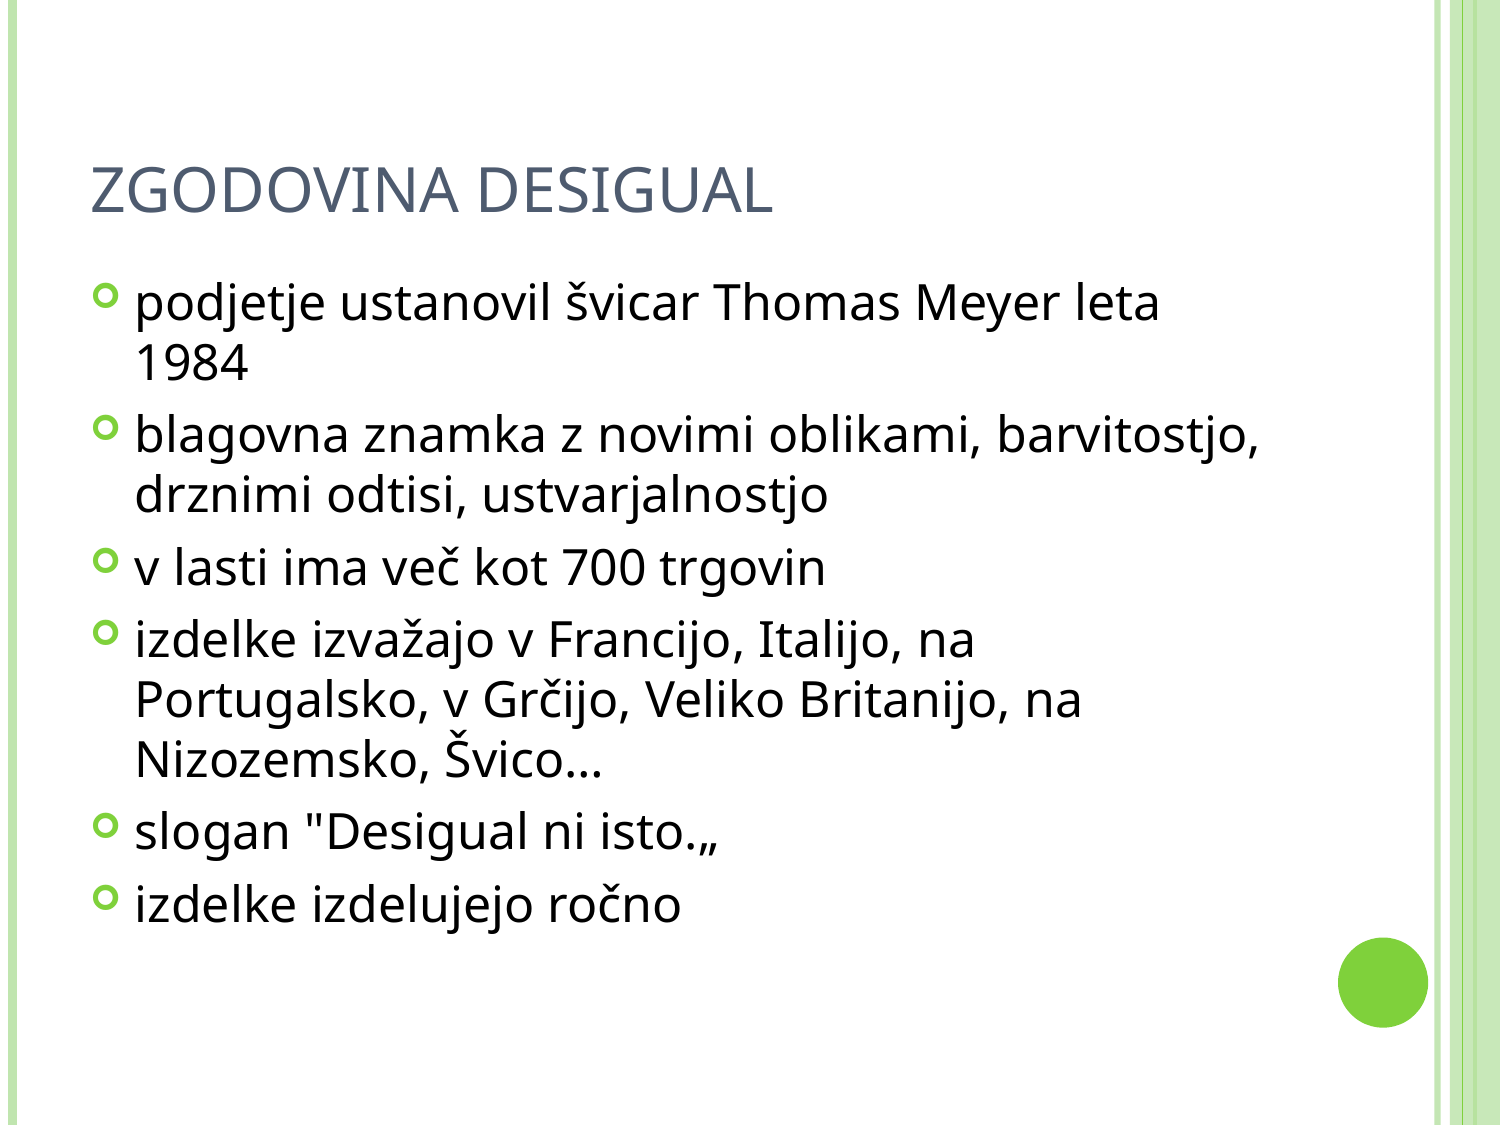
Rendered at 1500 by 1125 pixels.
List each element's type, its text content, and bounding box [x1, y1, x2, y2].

title ZGODOVINA DESIGUAL [74, 44, 1300, 233]
list podjetje ustanovil švicar Thomas Meyer leta 1984 blagovna znamka z novimi oblikami, barvitostjo, drznimi odtisi, ustvarjalnostjo v lasti ima več kot 700 trgovin izdelke izvažajo v Francijo, Italijo, na Portugalsko, v Grčijo, Veliko Britanijo, na Nizozemsko, Švico… slogan "Desigual ni isto.„ izdelke izdelujejo ročno [74, 262, 1300, 1063]
